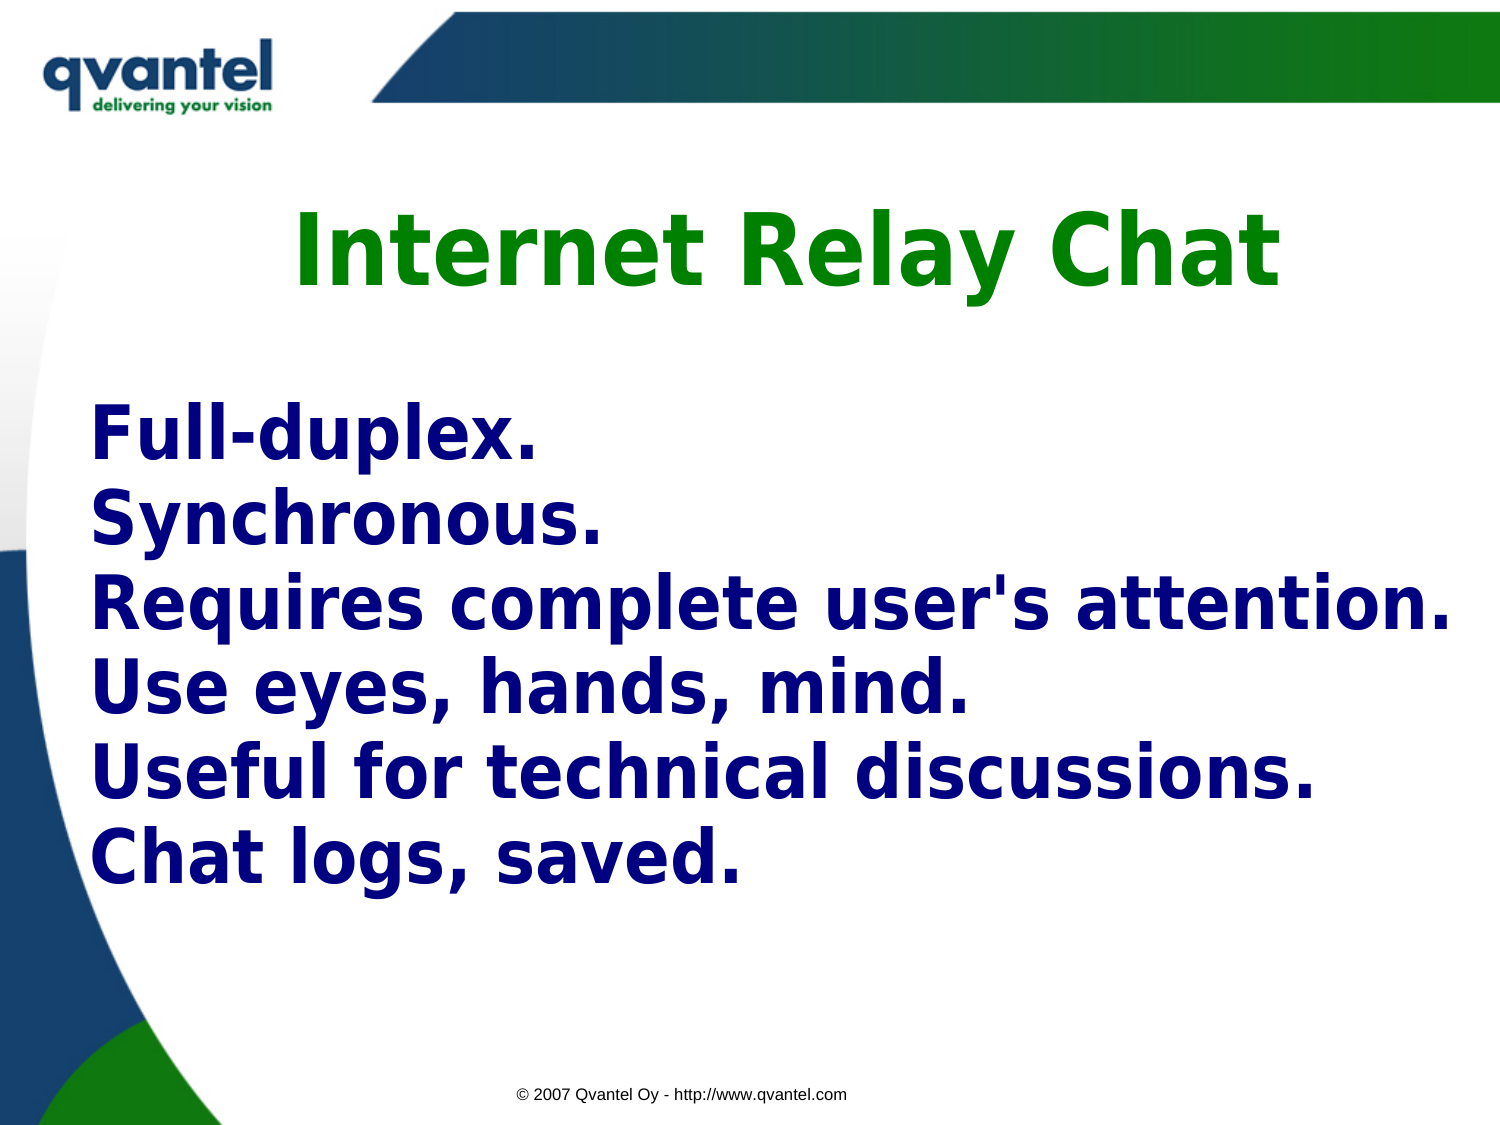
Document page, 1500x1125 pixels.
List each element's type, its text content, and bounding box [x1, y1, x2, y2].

picture [0, 0, 1500, 1125]
text_box Internet Relay Chat Full-duplex. Synchronous. Requires complete user's attention. Use eyes, hands, mind. Useful for technical discussions. Chat logs, saved. [75, 187, 1500, 911]
